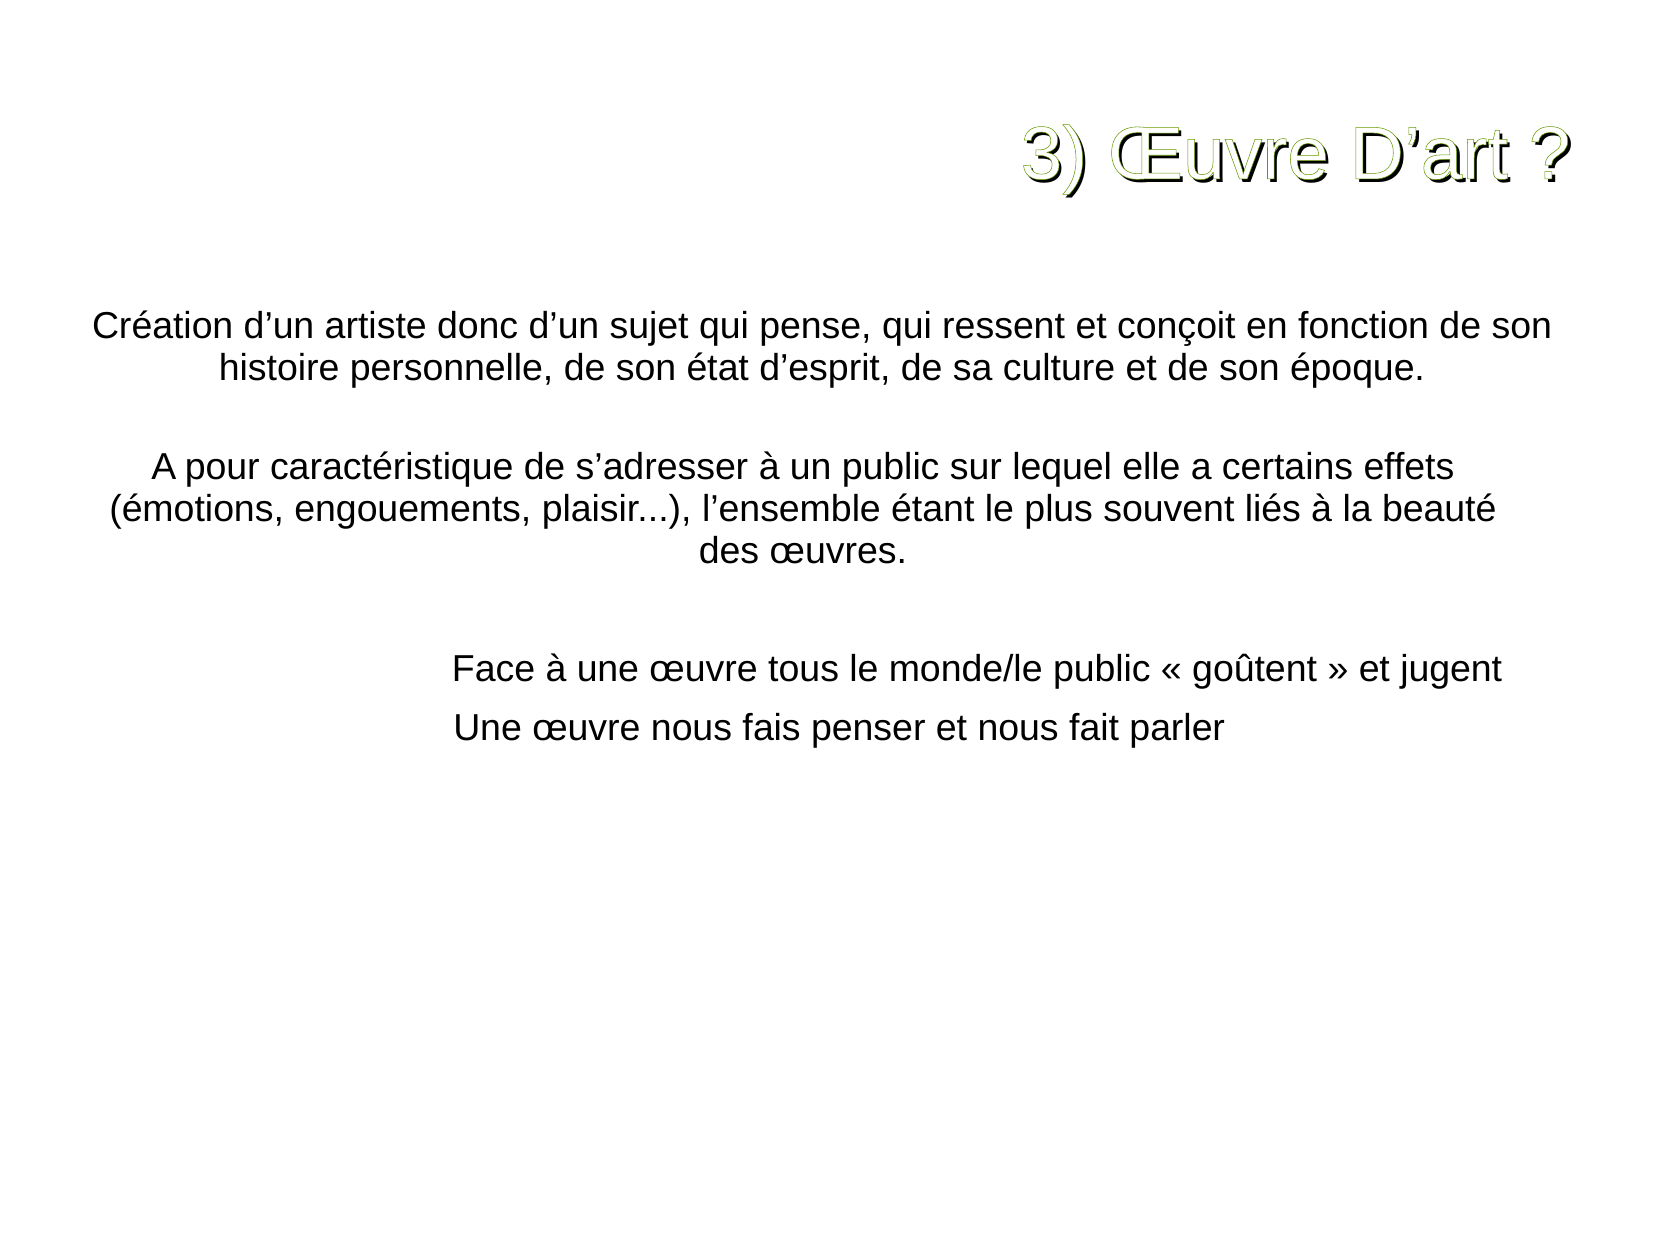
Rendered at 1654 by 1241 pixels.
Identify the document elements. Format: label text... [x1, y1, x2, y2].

text_box Création d’un artiste donc d’un sujet qui pense, qui ressent et conçoit en fonction de son histoire personnelle, de son état d’esprit, de sa culture et de son époque. [35, 255, 1610, 439]
text_box Face à une œuvre tous le monde/le public « goûtent » et jugent [437, 640, 1518, 697]
text_box Une œuvre nous fais penser et nous fait parler [438, 699, 1241, 756]
text_box A pour caractéristique de s’adresser à un public sur lequel elle a certains effets (émotions, engouements, plaisir...), l’ensemble étant le plus souvent liés à la beauté des œuvres. [70, 438, 1536, 622]
title 3) œuvre d’art ? [82, 49, 1571, 255]
